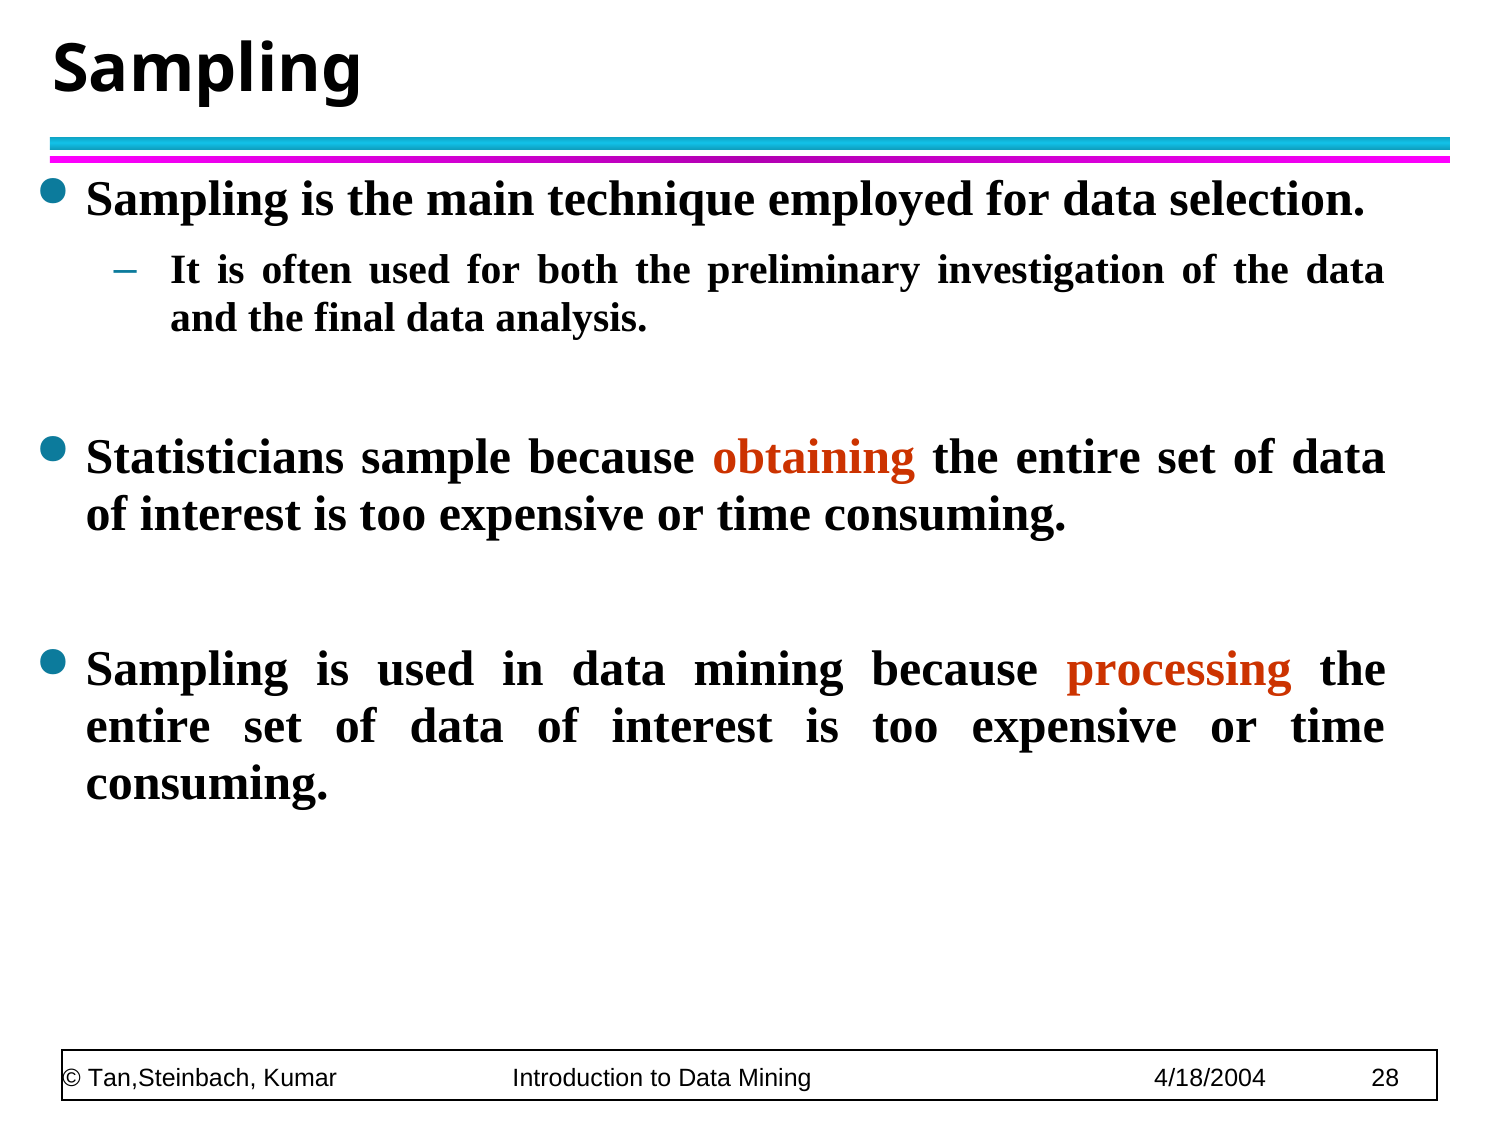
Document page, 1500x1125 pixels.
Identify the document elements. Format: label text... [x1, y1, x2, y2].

list Sampling is the main technique employed for data selection. It is often used for both the preliminary investigation of the data and the final data analysis. Statisticians sample because obtaining the entire set of data of interest is too expensive or time consuming. Sampling is used in data mining because processing the entire set of data of interest is too expensive or time consuming. [23, 162, 1402, 988]
title Sampling [37, 0, 1446, 113]
